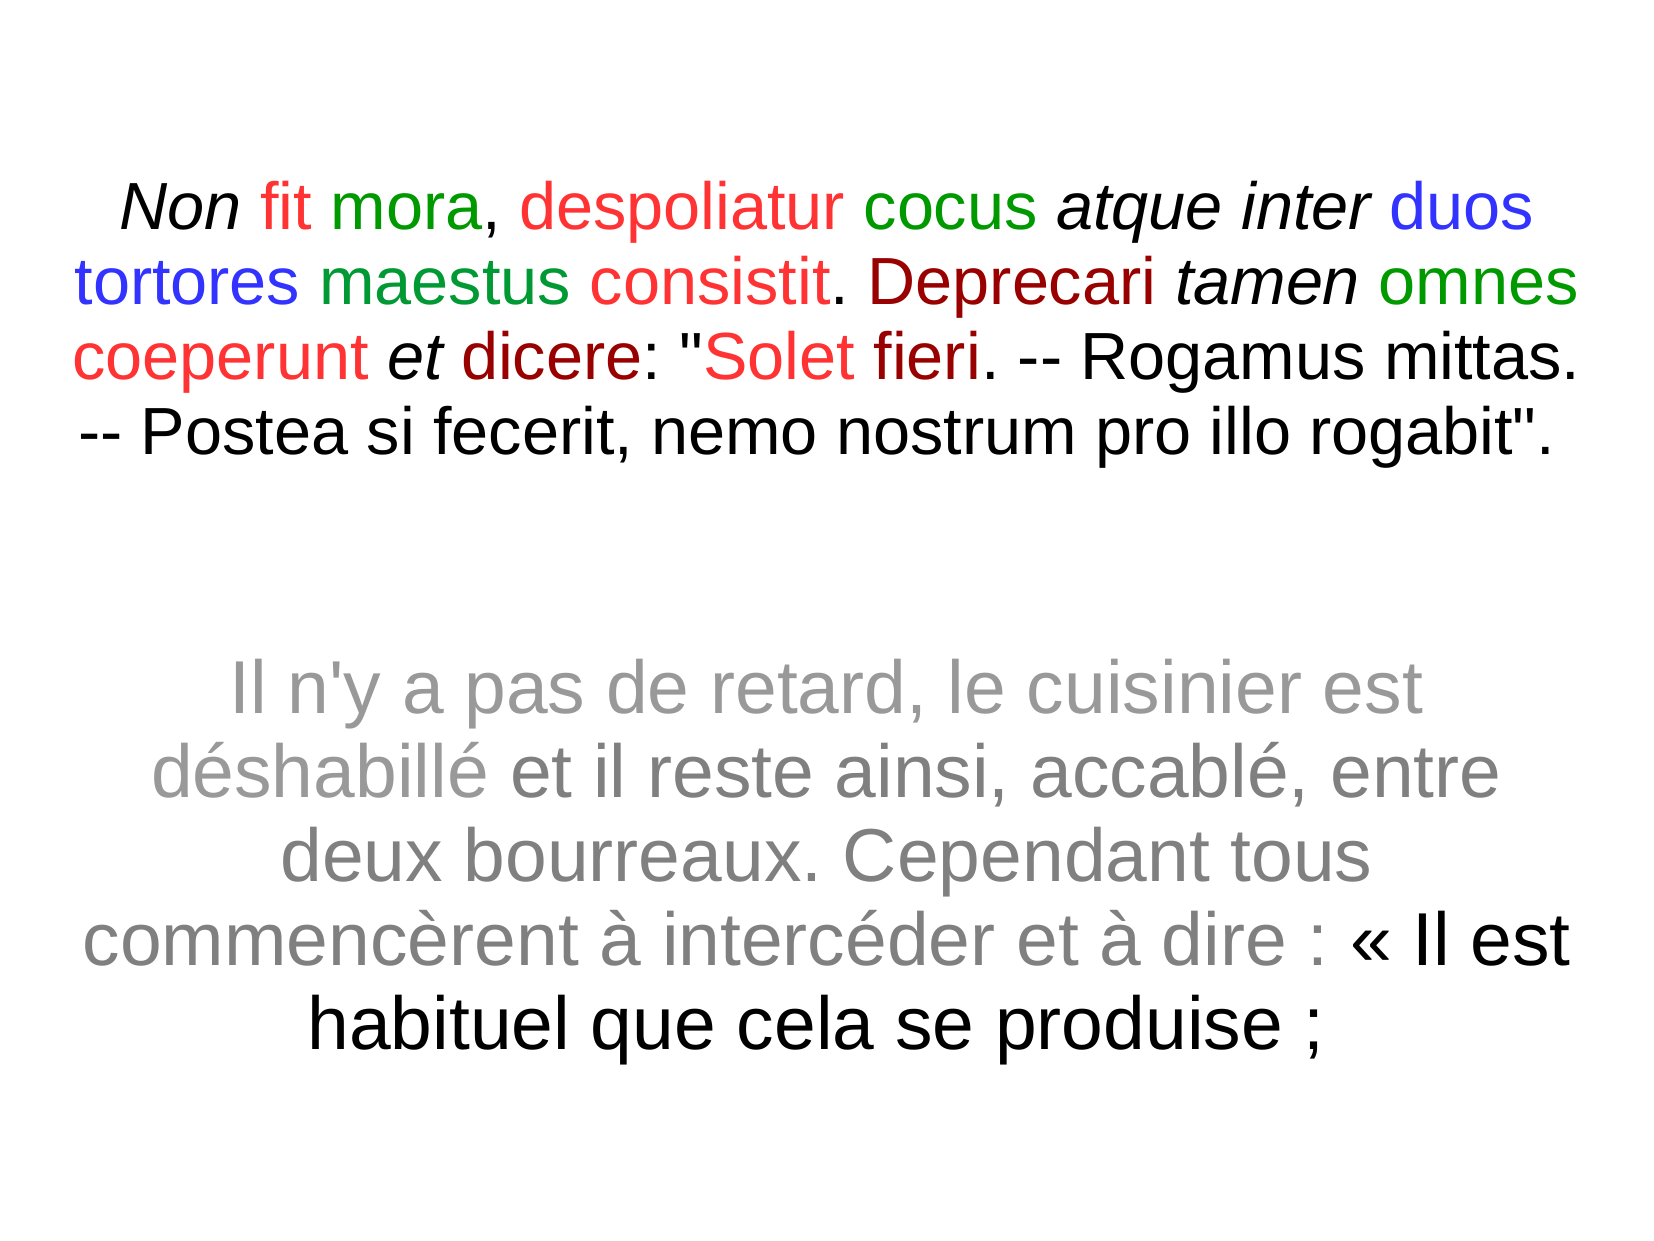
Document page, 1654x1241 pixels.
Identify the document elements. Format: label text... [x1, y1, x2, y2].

subtitle Il n'y a pas de retard, le cuisinier est déshabillé et il reste ainsi, accablé, entre deux bourreaux. Cependant tous commencèrent à intercéder et à dire : « Il est habituel que cela se produise ; [82, 602, 1571, 1109]
title Non fit mora, despoliatur cocus atque inter duos tortores maestus consistit. Deprecari tamen omnes coeperunt et dicere: "Solet fieri. -- Rogamus mittas. -- Postea si fecerit, nemo nostrum pro illo rogabit". [47, 35, 1607, 603]
